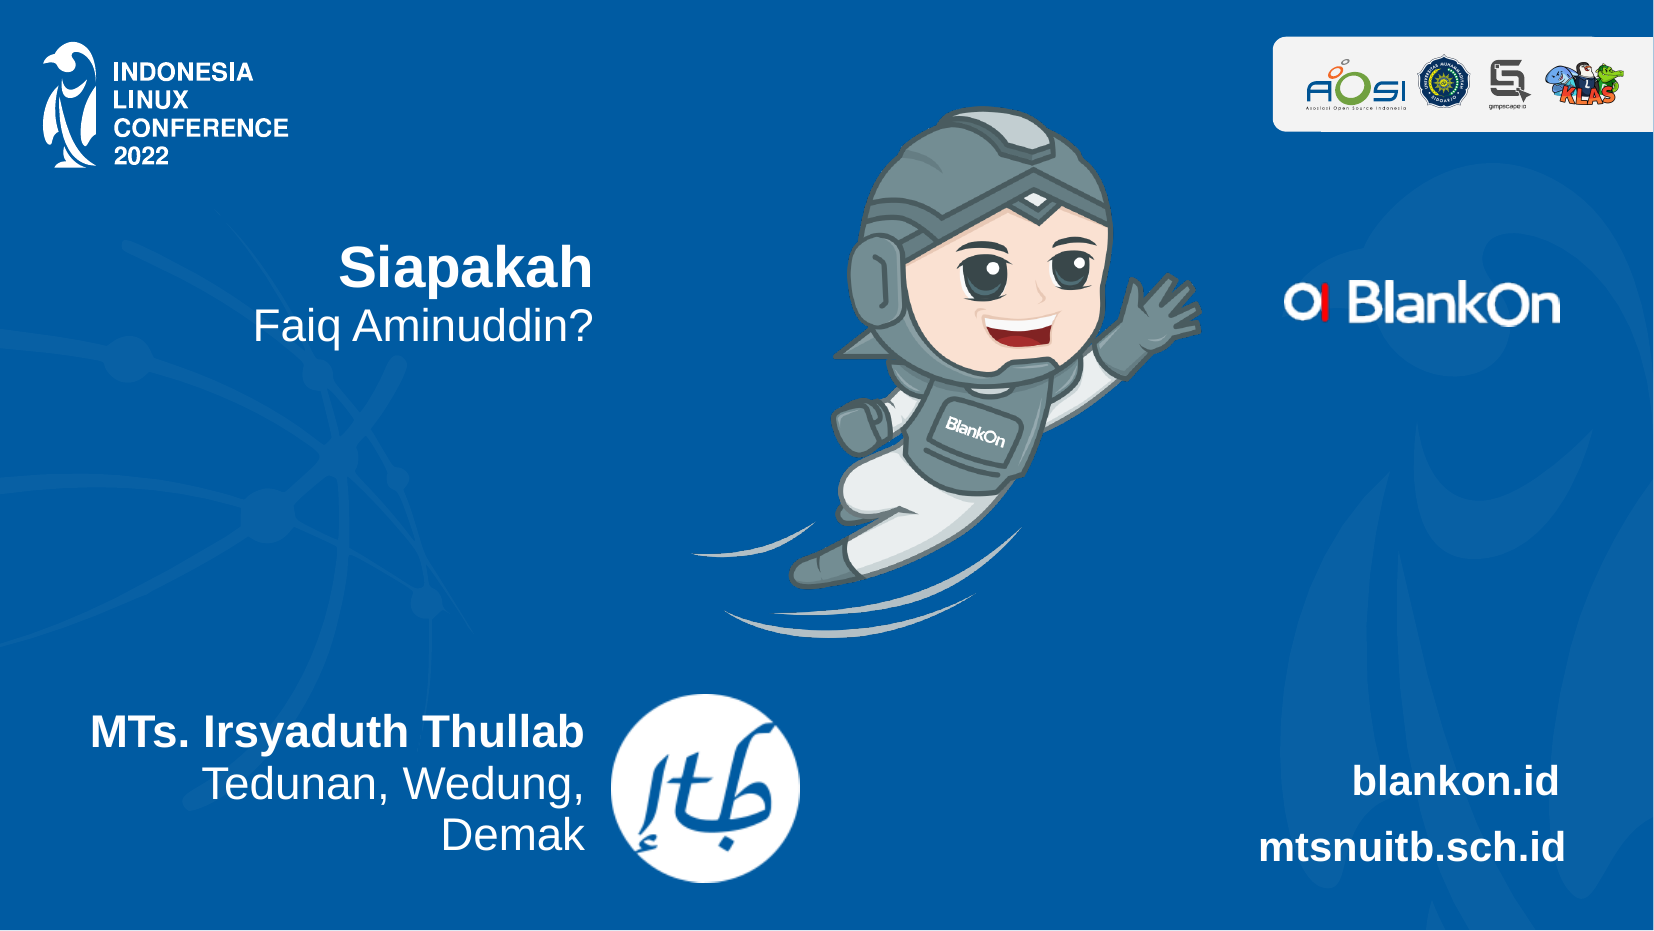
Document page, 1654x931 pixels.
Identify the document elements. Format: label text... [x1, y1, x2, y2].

picture [1417, 54, 1471, 108]
picture [690, 106, 1202, 638]
picture [1545, 62, 1624, 105]
text_box MTs. Irsyaduth Thullab Tedunan, Wedung, Demak [59, 698, 601, 868]
title Siapakah Faiq Aminuddin? [122, 234, 595, 381]
text_box mtsnuitb.sch.id [1243, 816, 1582, 879]
text_box blankon.id [1336, 750, 1576, 812]
picture [1284, 280, 1560, 328]
picture [611, 694, 800, 883]
